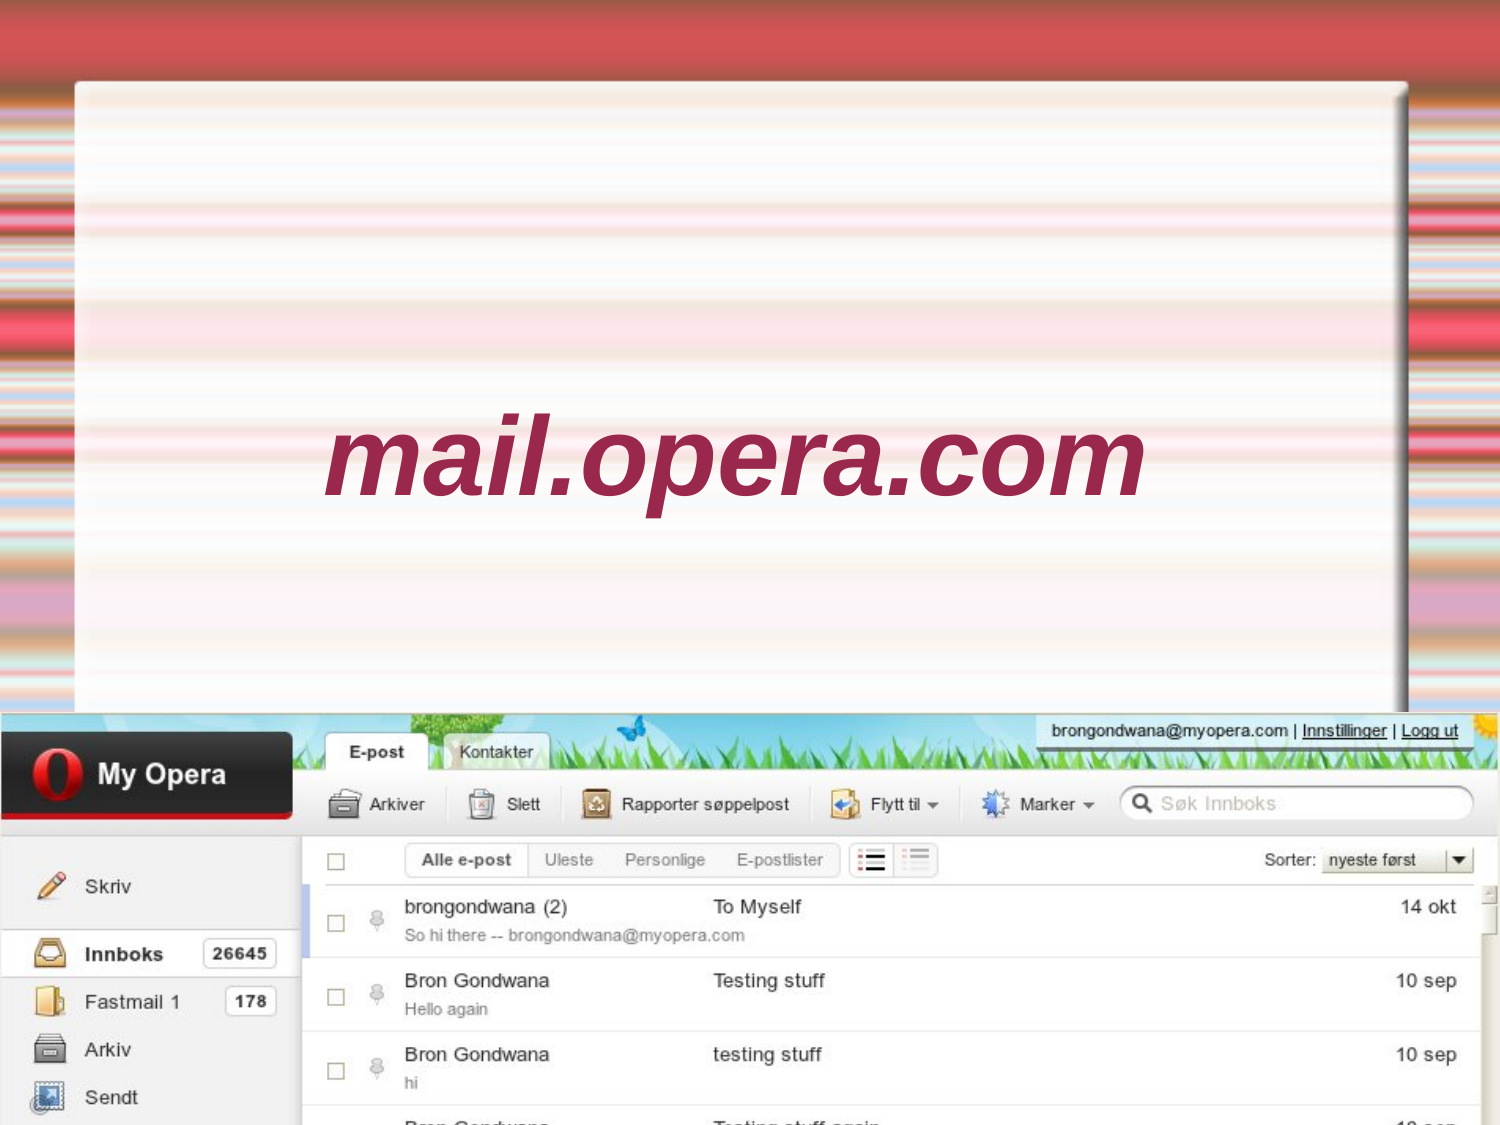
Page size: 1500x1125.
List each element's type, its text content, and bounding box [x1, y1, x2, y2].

title mail.opera.com [75, 375, 1398, 563]
picture [0, 0, 1500, 1125]
